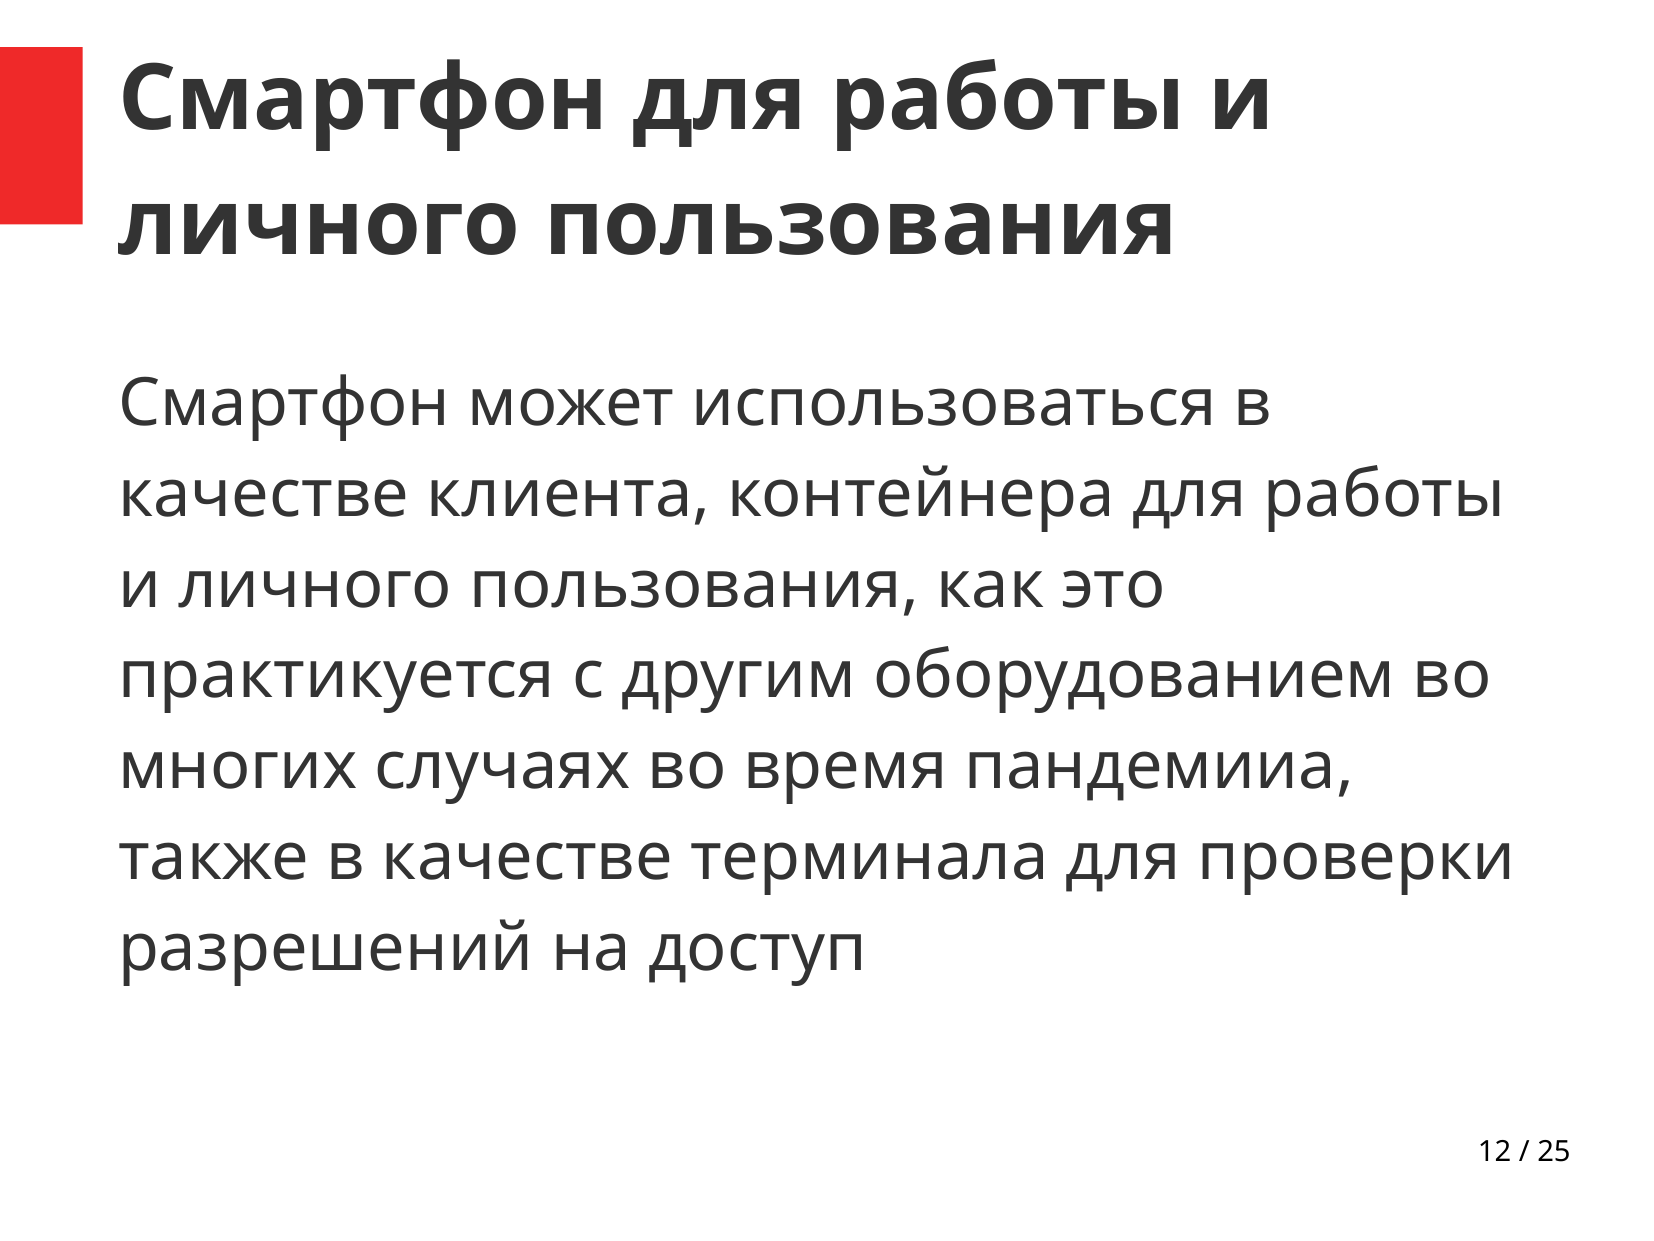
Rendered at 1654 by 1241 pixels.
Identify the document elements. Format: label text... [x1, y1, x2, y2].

list Смартфон может использоваться в качестве клиента, контейнера для работы и личного пользования, как это практикуется с другим оборудованием во многих случаях во время пандемииа, также в качестве терминала для проверки разрешений на доступ [118, 354, 1536, 1134]
title Смартфон для работы и личного пользования [118, 31, 1571, 282]
